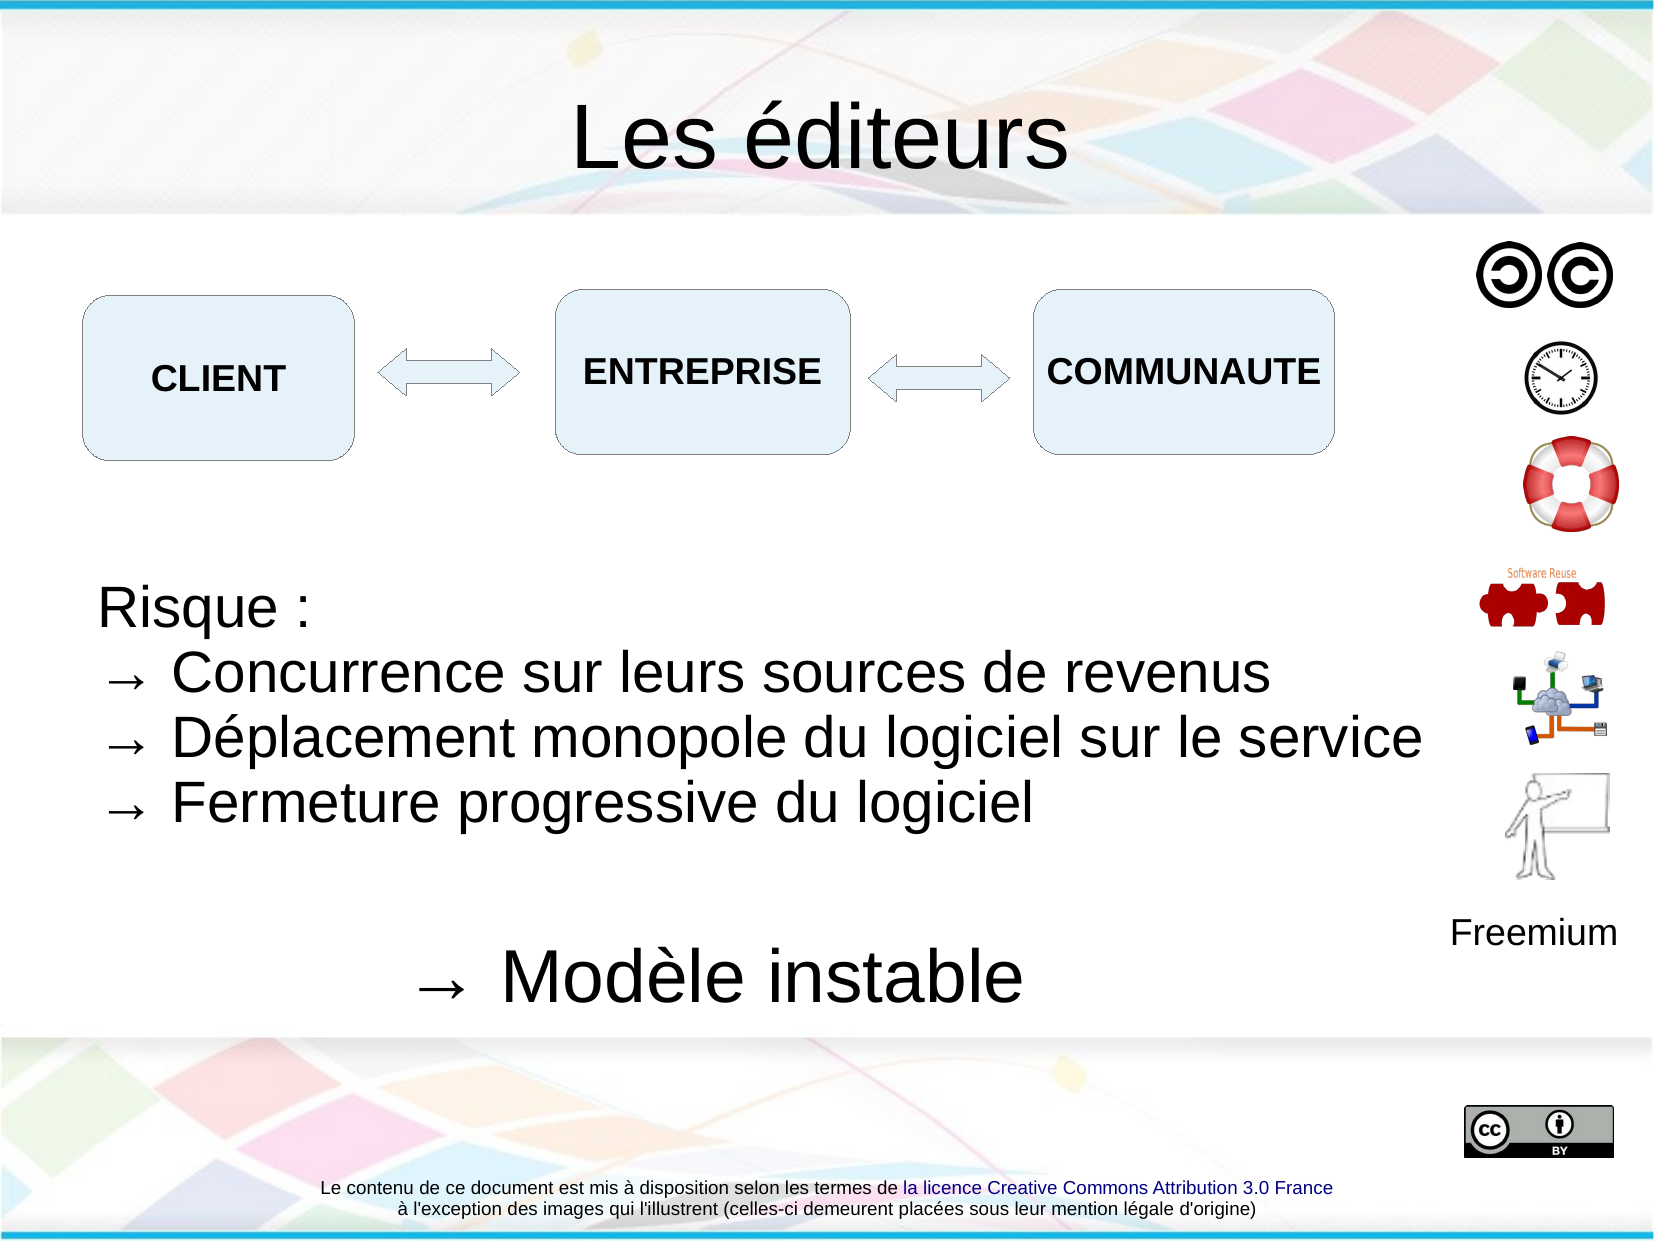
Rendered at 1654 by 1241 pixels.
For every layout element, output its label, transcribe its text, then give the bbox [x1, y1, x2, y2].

text_box CLIENT [82, 295, 355, 461]
picture [1513, 651, 1607, 745]
text_box Risque : → Concurrence sur leurs sources de revenus → Déplacement monopole du logiciel sur le service → Fermeture progressive du logiciel [82, 566, 1441, 842]
text_box ENTREPRISE [555, 289, 851, 455]
text_box [377, 348, 520, 396]
picture [1476, 566, 1608, 628]
picture [1511, 330, 1607, 426]
picture [1505, 773, 1610, 880]
picture [1523, 436, 1619, 532]
picture [0, 1024, 1654, 1241]
text_box → Modèle instable [389, 927, 1170, 1026]
picture [0, 0, 1654, 216]
picture [1476, 241, 1542, 308]
text_box Freemium [1435, 903, 1636, 961]
title Les éditeurs [23, 49, 1619, 225]
picture [1547, 242, 1613, 308]
text_box COMMUNAUTE [1033, 289, 1335, 455]
text_box [868, 354, 1010, 402]
